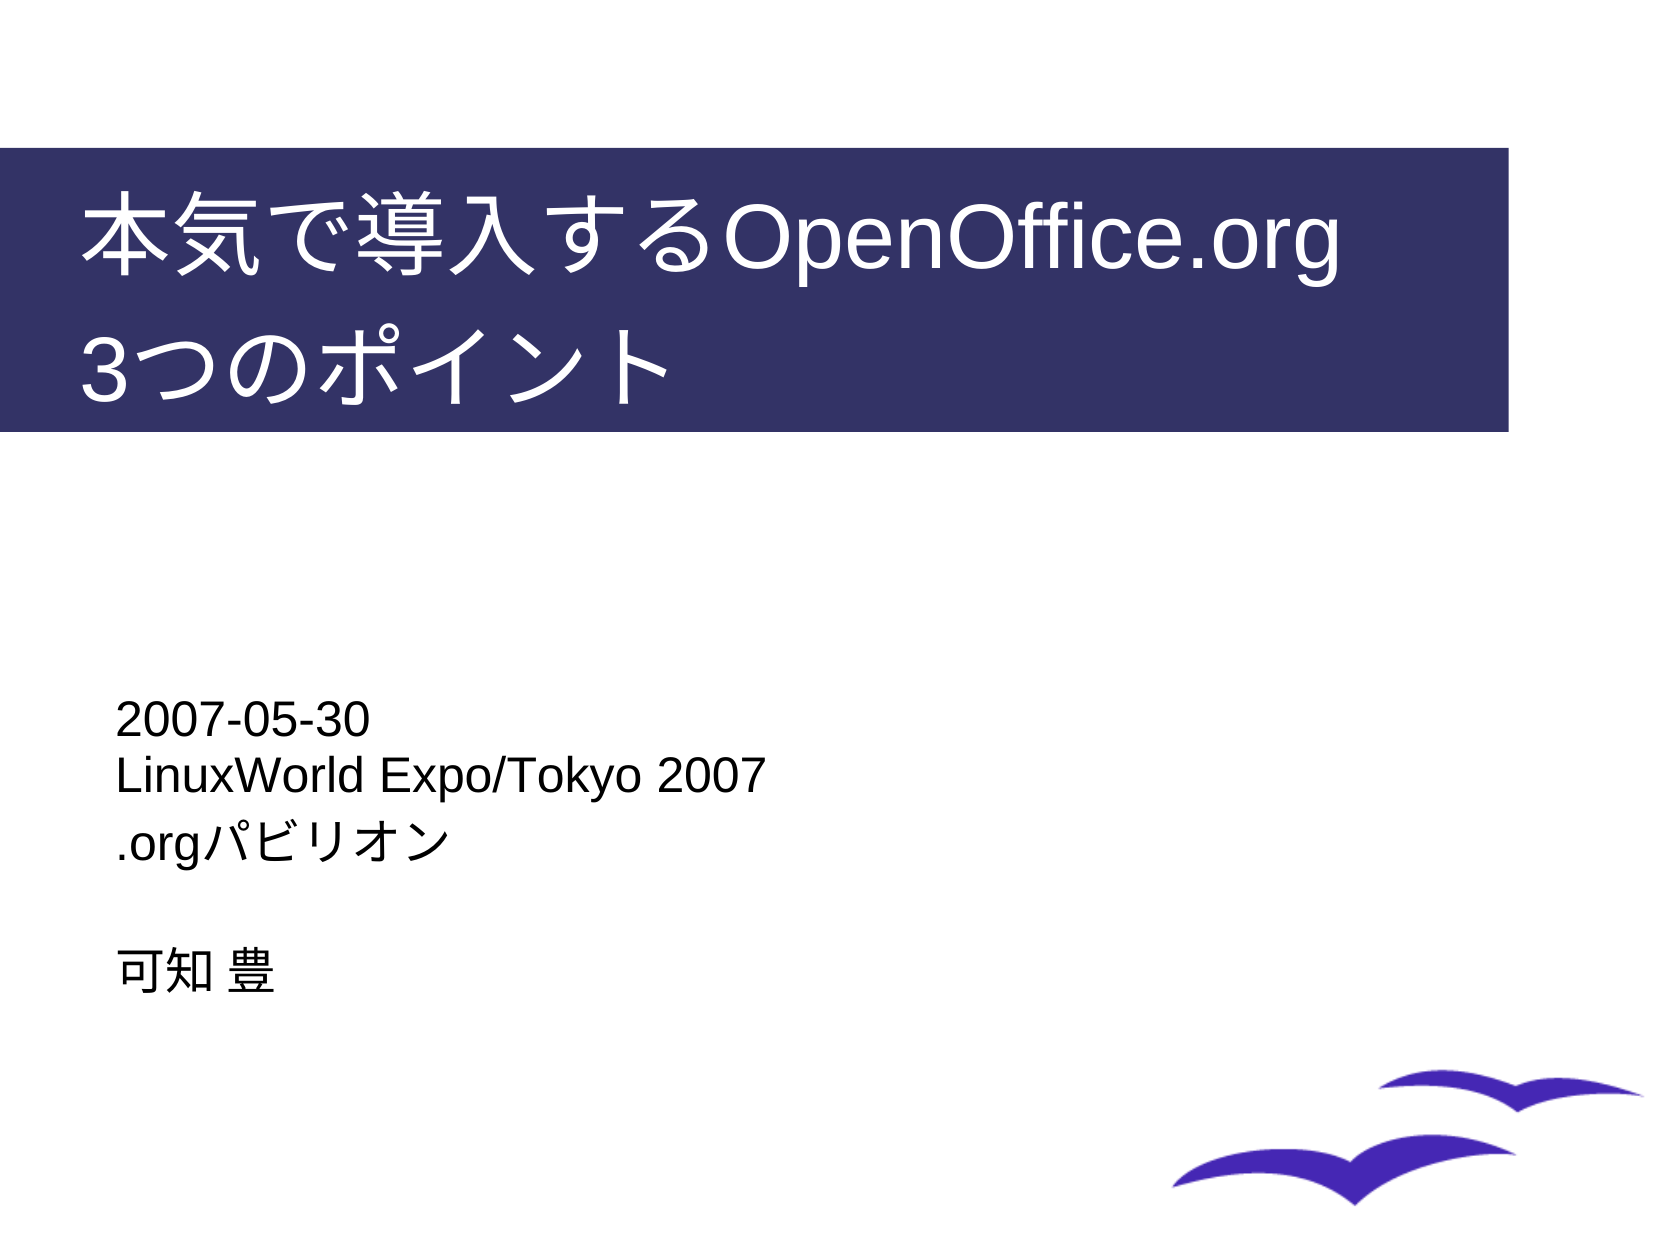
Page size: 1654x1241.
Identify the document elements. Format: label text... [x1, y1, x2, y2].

subtitle 2007-05-30 LinuxWorld Expo/Tokyo 2007 .orgパビリオン 可知 豊 [79, 579, 1568, 1116]
text_box [0, 147, 1509, 432]
picture [1167, 1062, 1654, 1211]
title 本気で導入するOpenOffice.org 3つのポイント [79, 192, 1568, 398]
